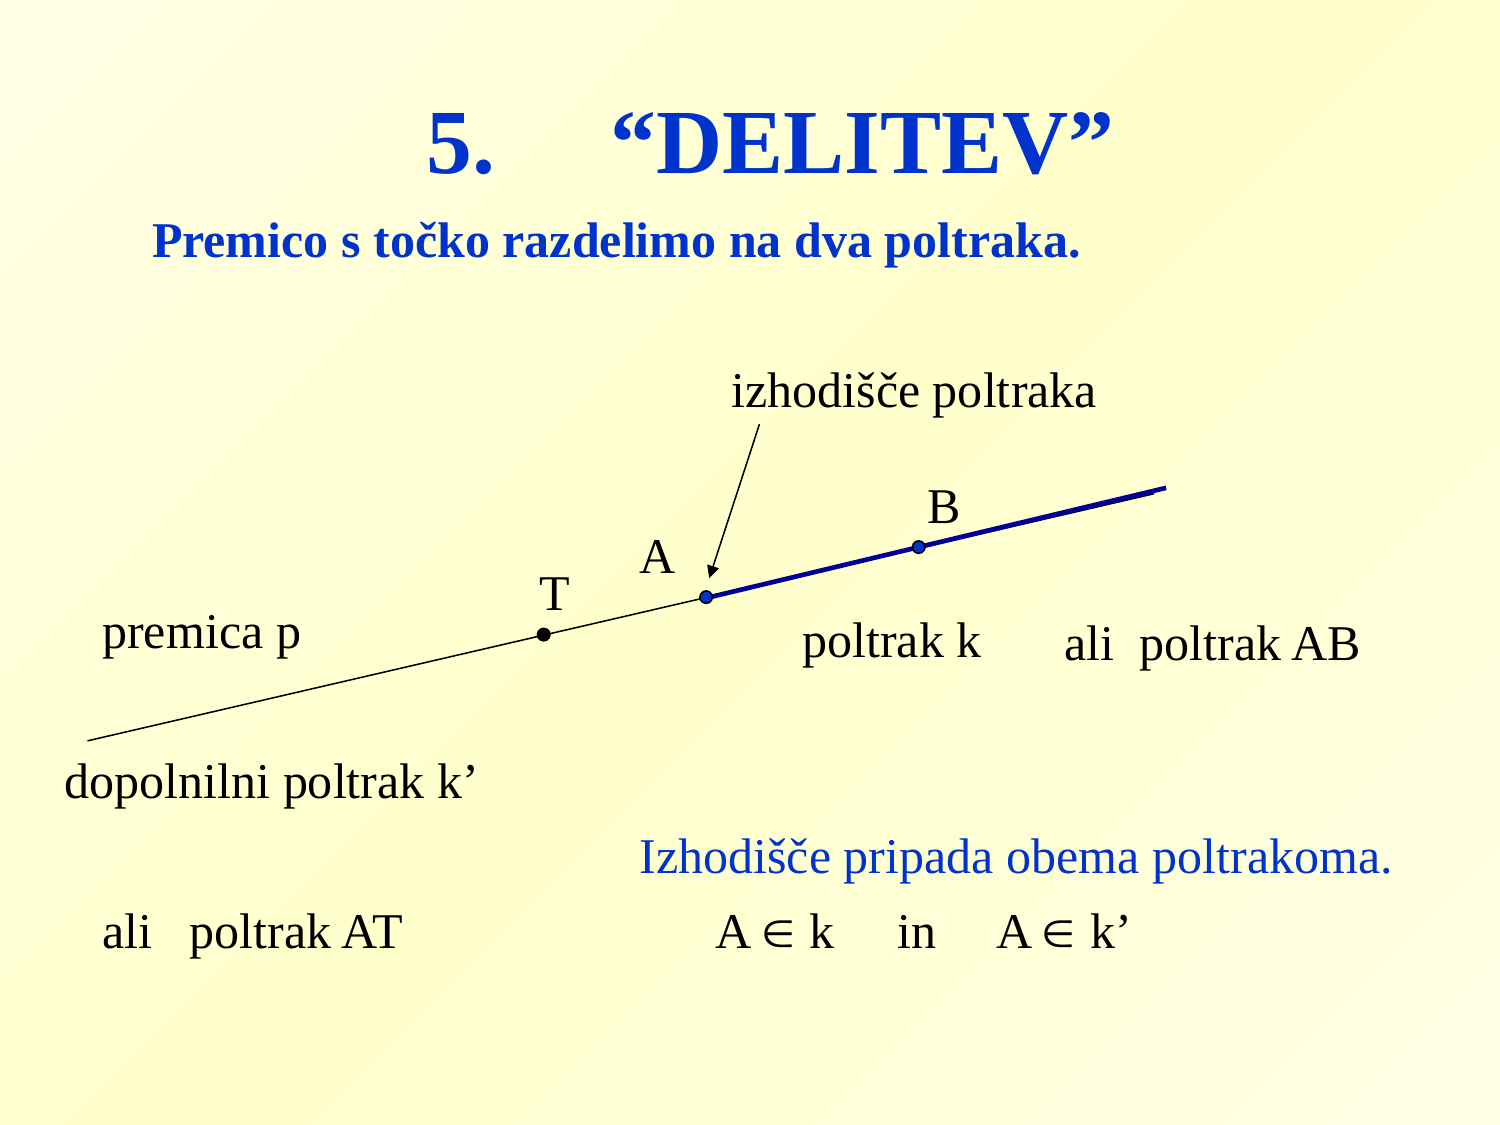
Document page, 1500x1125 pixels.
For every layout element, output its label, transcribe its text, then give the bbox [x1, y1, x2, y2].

text_box [699, 591, 713, 604]
text_box dopolnilni poltrak k’ [50, 740, 525, 816]
text_box A [624, 515, 713, 591]
text_box 5. “DELITEV” [412, 74, 1154, 199]
text_box T [525, 553, 625, 629]
text_box premica p [87, 590, 363, 666]
text_box A  k in A  k’ [700, 890, 1250, 966]
text_box ali poltrak AB [1050, 603, 1450, 679]
text_box [912, 541, 925, 554]
text_box izhodišče poltraka [716, 349, 1165, 425]
text_box poltrak k [787, 599, 1113, 675]
text_box Izhodišče pripada obema poltrakoma. [624, 815, 1450, 891]
text_box ali poltrak AT [87, 890, 525, 966]
text_box B [912, 465, 1010, 541]
text_box [537, 629, 550, 641]
text_box Premico s točko razdelimo na dva poltraka. [137, 199, 1250, 275]
